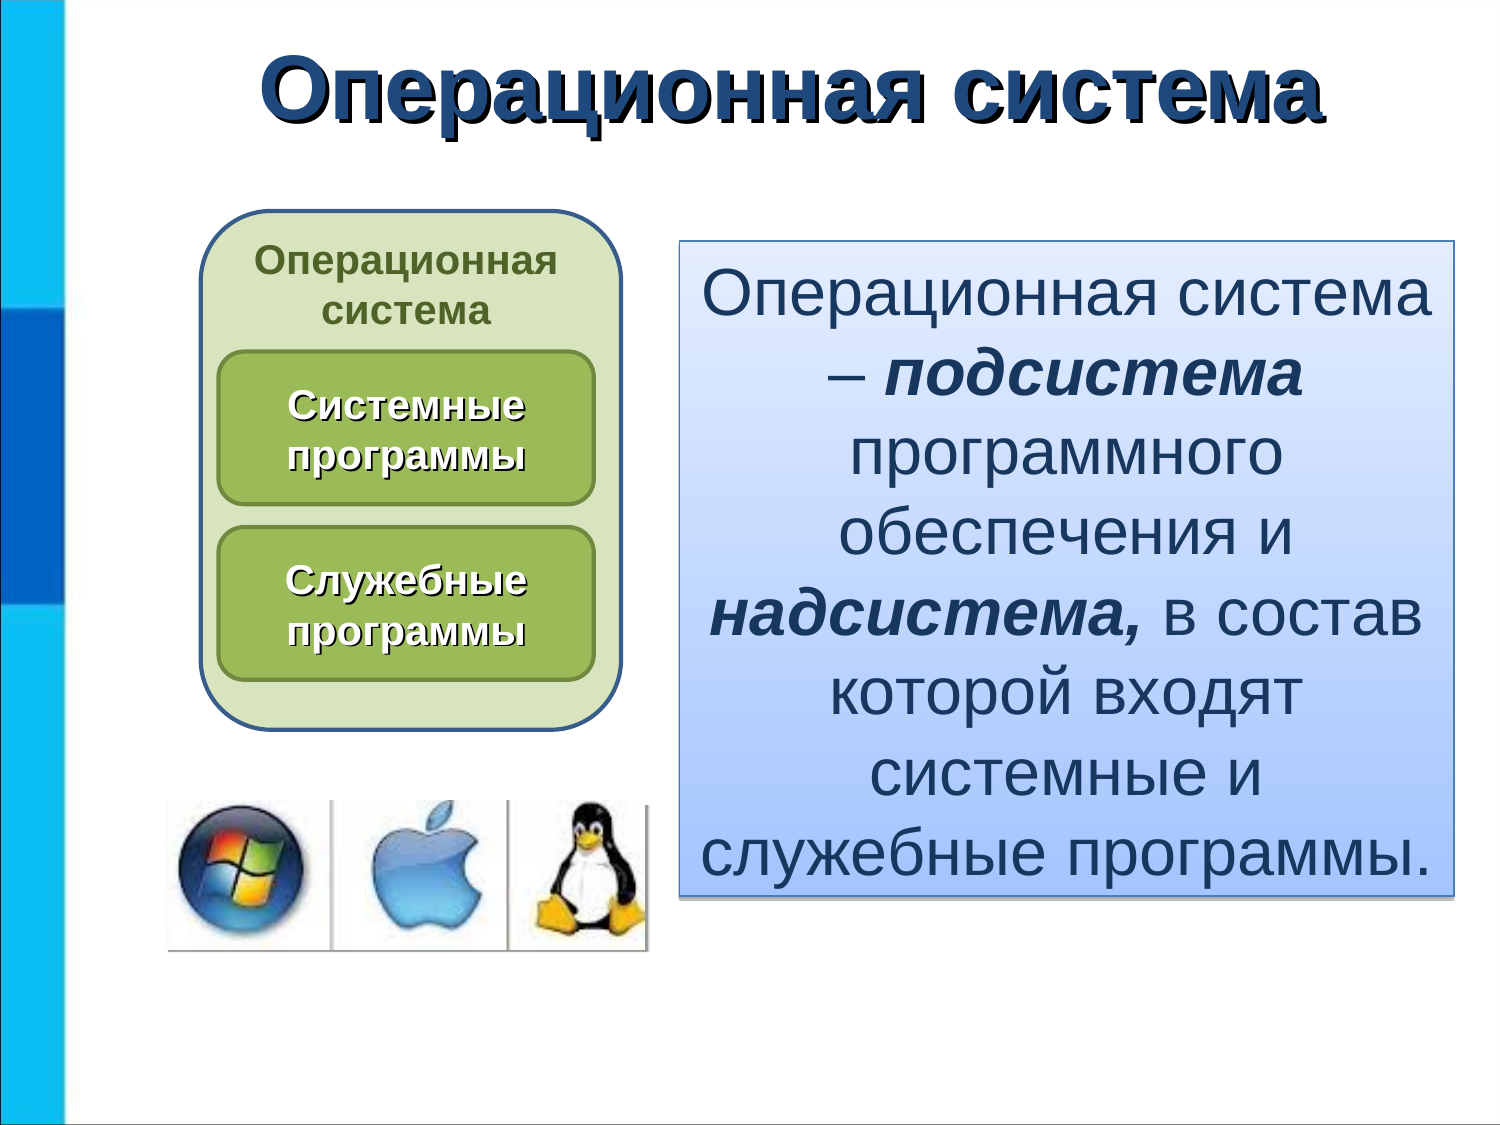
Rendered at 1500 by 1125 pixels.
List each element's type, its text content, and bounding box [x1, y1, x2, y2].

picture [0, 0, 1500, 1125]
text_box Операционная система – подсистема программного обеспечения и надсистема, в состав которой входят системные и служебные программы. [679, 240, 1455, 896]
title Операционная система [163, 0, 1418, 166]
text_box Системные программы [218, 351, 594, 505]
text_box Служебные программы [218, 527, 594, 680]
text_box [230, 210, 592, 224]
text_box Операционная система [218, 224, 594, 341]
text_box [200, 225, 622, 730]
